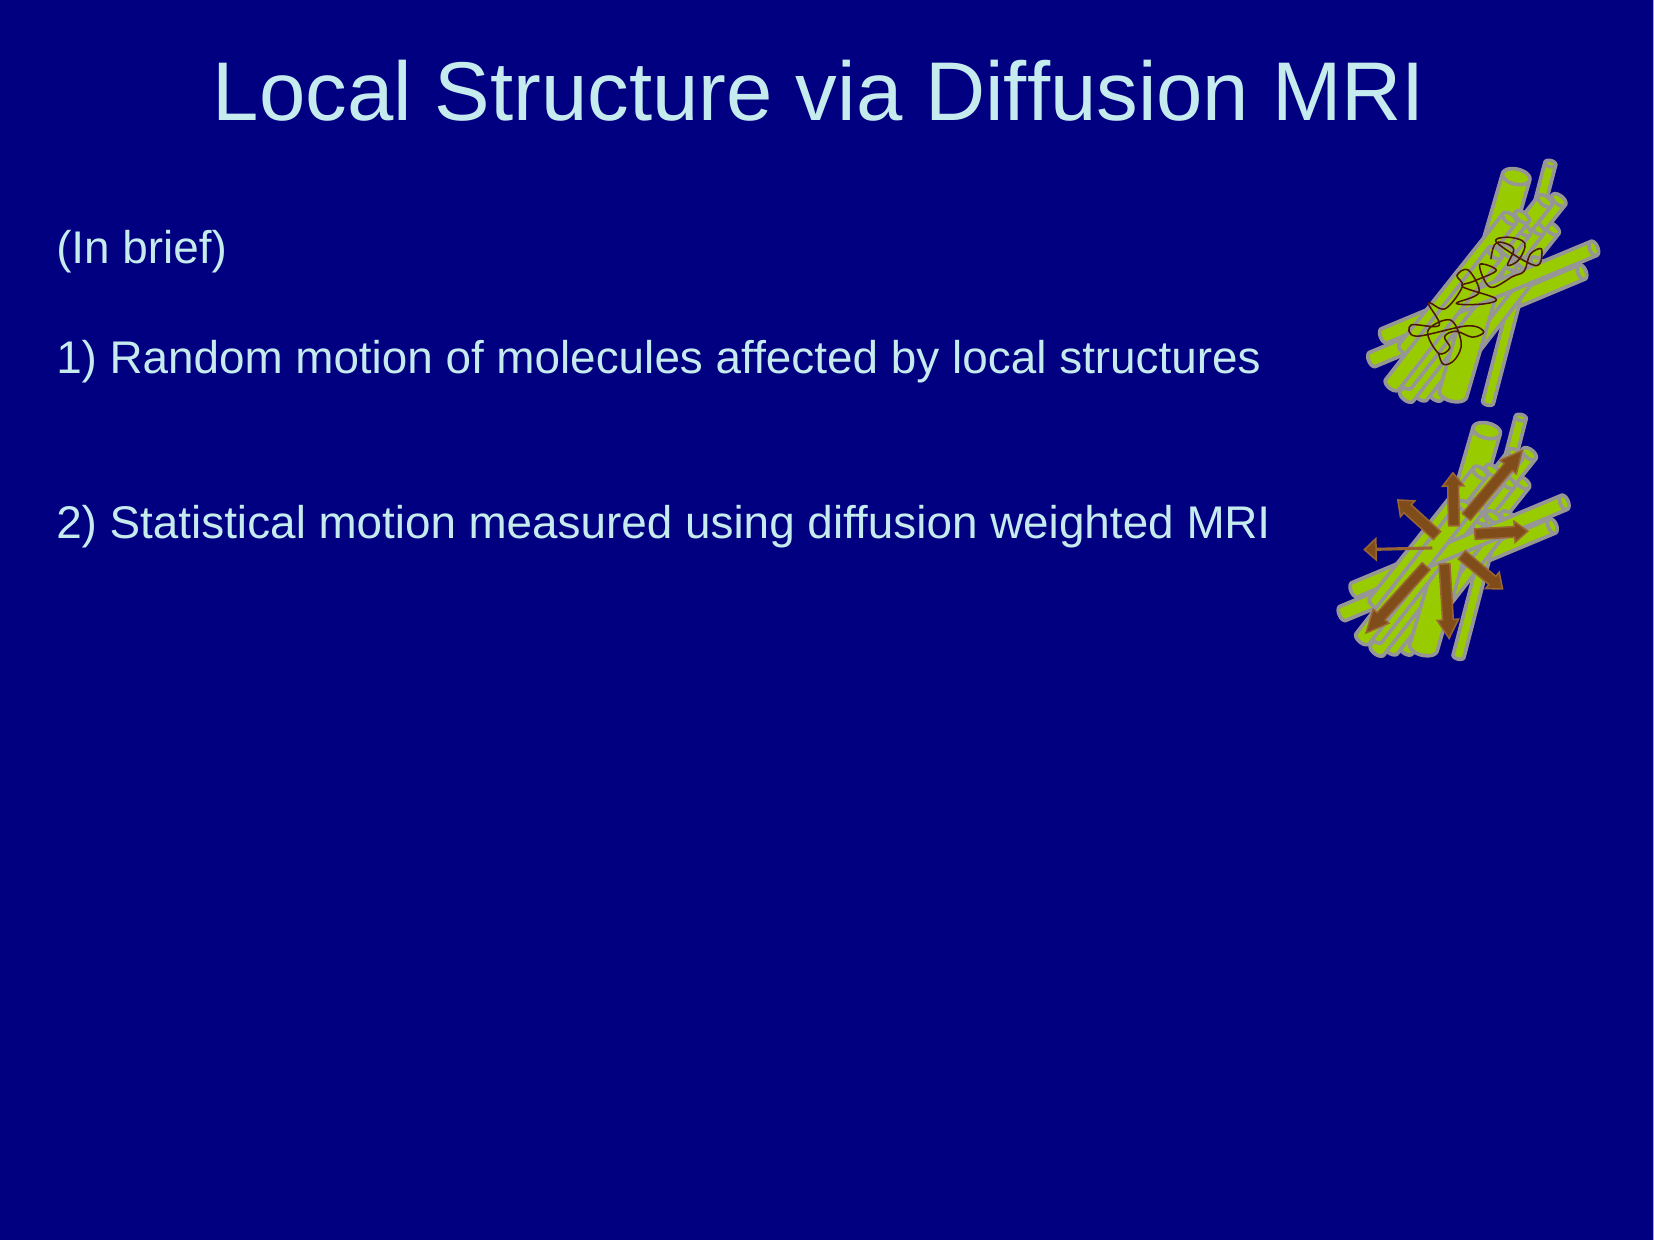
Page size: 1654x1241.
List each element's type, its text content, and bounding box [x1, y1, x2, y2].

text_box [1481, 265, 1494, 275]
text_box [1338, 414, 1569, 660]
text_box [1410, 326, 1428, 335]
text_box [1497, 238, 1524, 256]
text_box [1529, 250, 1541, 264]
text_box [1432, 160, 1566, 308]
text_box [1429, 321, 1455, 333]
text_box [1461, 294, 1495, 303]
text_box (In brief) 1) Random motion of molecules affected by local structures 2) Statistical motion measured using diffusion weighted MRI [41, 210, 1287, 721]
text_box [1509, 256, 1517, 264]
text_box [1501, 244, 1512, 252]
text_box [1459, 327, 1482, 336]
text_box [1367, 241, 1599, 406]
text_box [1459, 271, 1474, 283]
text_box [1430, 331, 1449, 353]
title Local Structure via Diffusion MRI [0, 12, 1639, 163]
text_box [1441, 333, 1460, 363]
text_box [1464, 282, 1478, 291]
